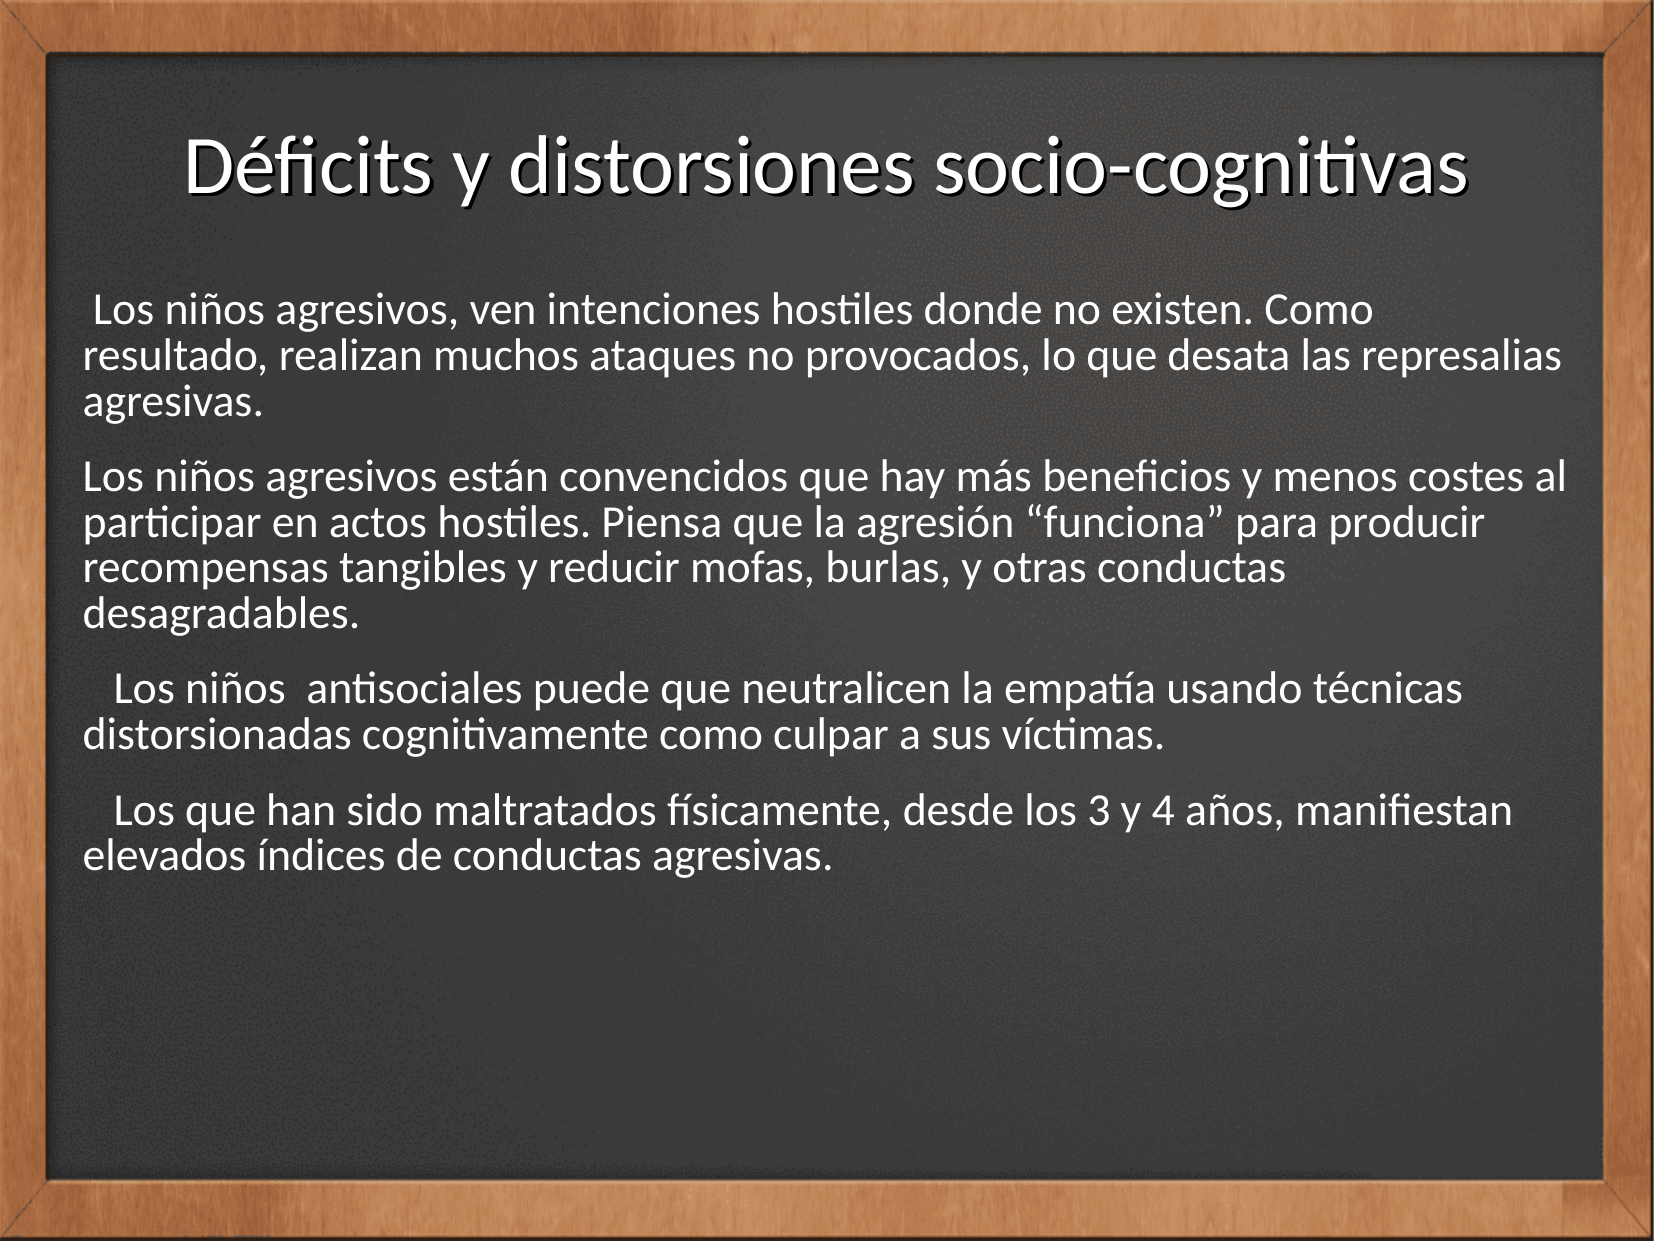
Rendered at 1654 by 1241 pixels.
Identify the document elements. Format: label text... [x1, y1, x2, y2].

picture [0, 0, 1654, 1241]
list Los niños agresivos, ven intenciones hostiles donde no existen. Como resultado, realizan muchos ataques no provocados, lo que desata las represalias agresivas. Los niños agresivos están convencidos que hay más beneficios y menos costes al participar en actos hostiles. Piensa que la agresión “funciona” para producir recompensas tangibles y reducir mofas, burlas, y otras conductas desagradables. Los niños antisociales puede que neutralicen la empatía usando técnicas distorsionadas cognitivamente como culpar a sus víctimas. Los que han sido maltratados físicamente, desde los 3 y 4 años, manifiestan elevados índices de conductas agresivas. [82, 290, 1571, 1109]
title Déficits y distorsiones socio-cognitivas [82, 88, 1571, 257]
